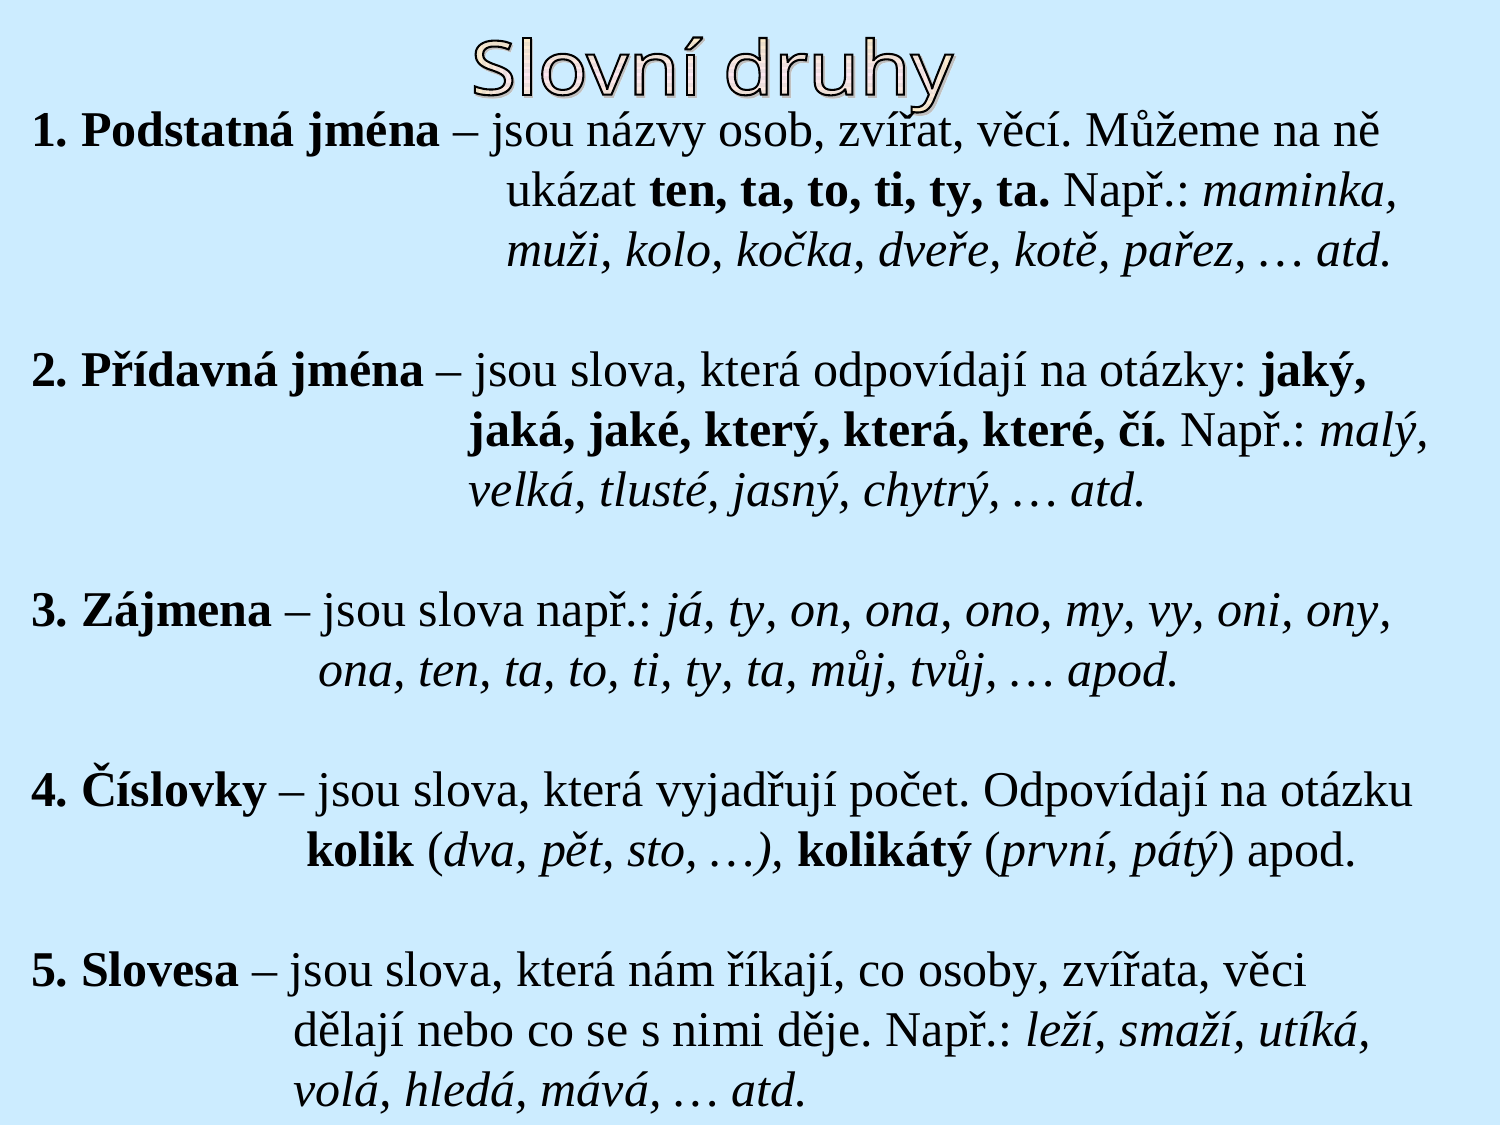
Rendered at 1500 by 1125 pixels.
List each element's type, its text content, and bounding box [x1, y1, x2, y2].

text_box Slovní druhy [686, 54, 695, 88]
text_box Slovní druhy [635, 53, 673, 88]
text_box Slovní druhy [727, 37, 767, 88]
text_box Slovní druhy [840, 54, 853, 88]
text_box Slovní druhy [586, 54, 629, 88]
text_box Slovní druhy [910, 54, 954, 88]
text_box Slovní druhy [542, 53, 584, 88]
text_box 1. Podstatná jména – jsou názvy osob, zvířat, věcí. Můžeme na ně ukázat ten, ta, to, ti, ty, ta. Např.: maminka, muži, kolo, kočka, dveře, kotě, pařez, … atd. 2. Přídavná jména – jsou slova, která odpovídají na otázky: jaký, jaká, jaké, který, která, které, čí. Např.: malý, velká, tlusté, jasný, chytrý, … atd. 3. Zájmena – jsou slova např.: já, ty, on, ona, ono, my, vy, oni, ony, ona, ten, ta, to, ti, ty, ta, můj, tvůj, … apod. 4. Číslovky – jsou slova, která vyjadřují počet. Odpovídají na otázku kolik (dva, pět, sto, …), kolikátý (první, pátý) apod. 5. Slovesa – jsou slova, která nám říkají, co osoby, zvířata, věci dělají nebo co se s nimi děje. Např.: leží, smaží, utíká, volá, hledá, mává, … atd. [16, 88, 1500, 1124]
text_box Slovní druhy [523, 37, 531, 88]
text_box Slovní druhy [814, 54, 826, 88]
text_box Slovní druhy [866, 37, 904, 88]
text_box Slovní druhy [780, 53, 807, 88]
text_box Slovní druhy [475, 40, 513, 88]
